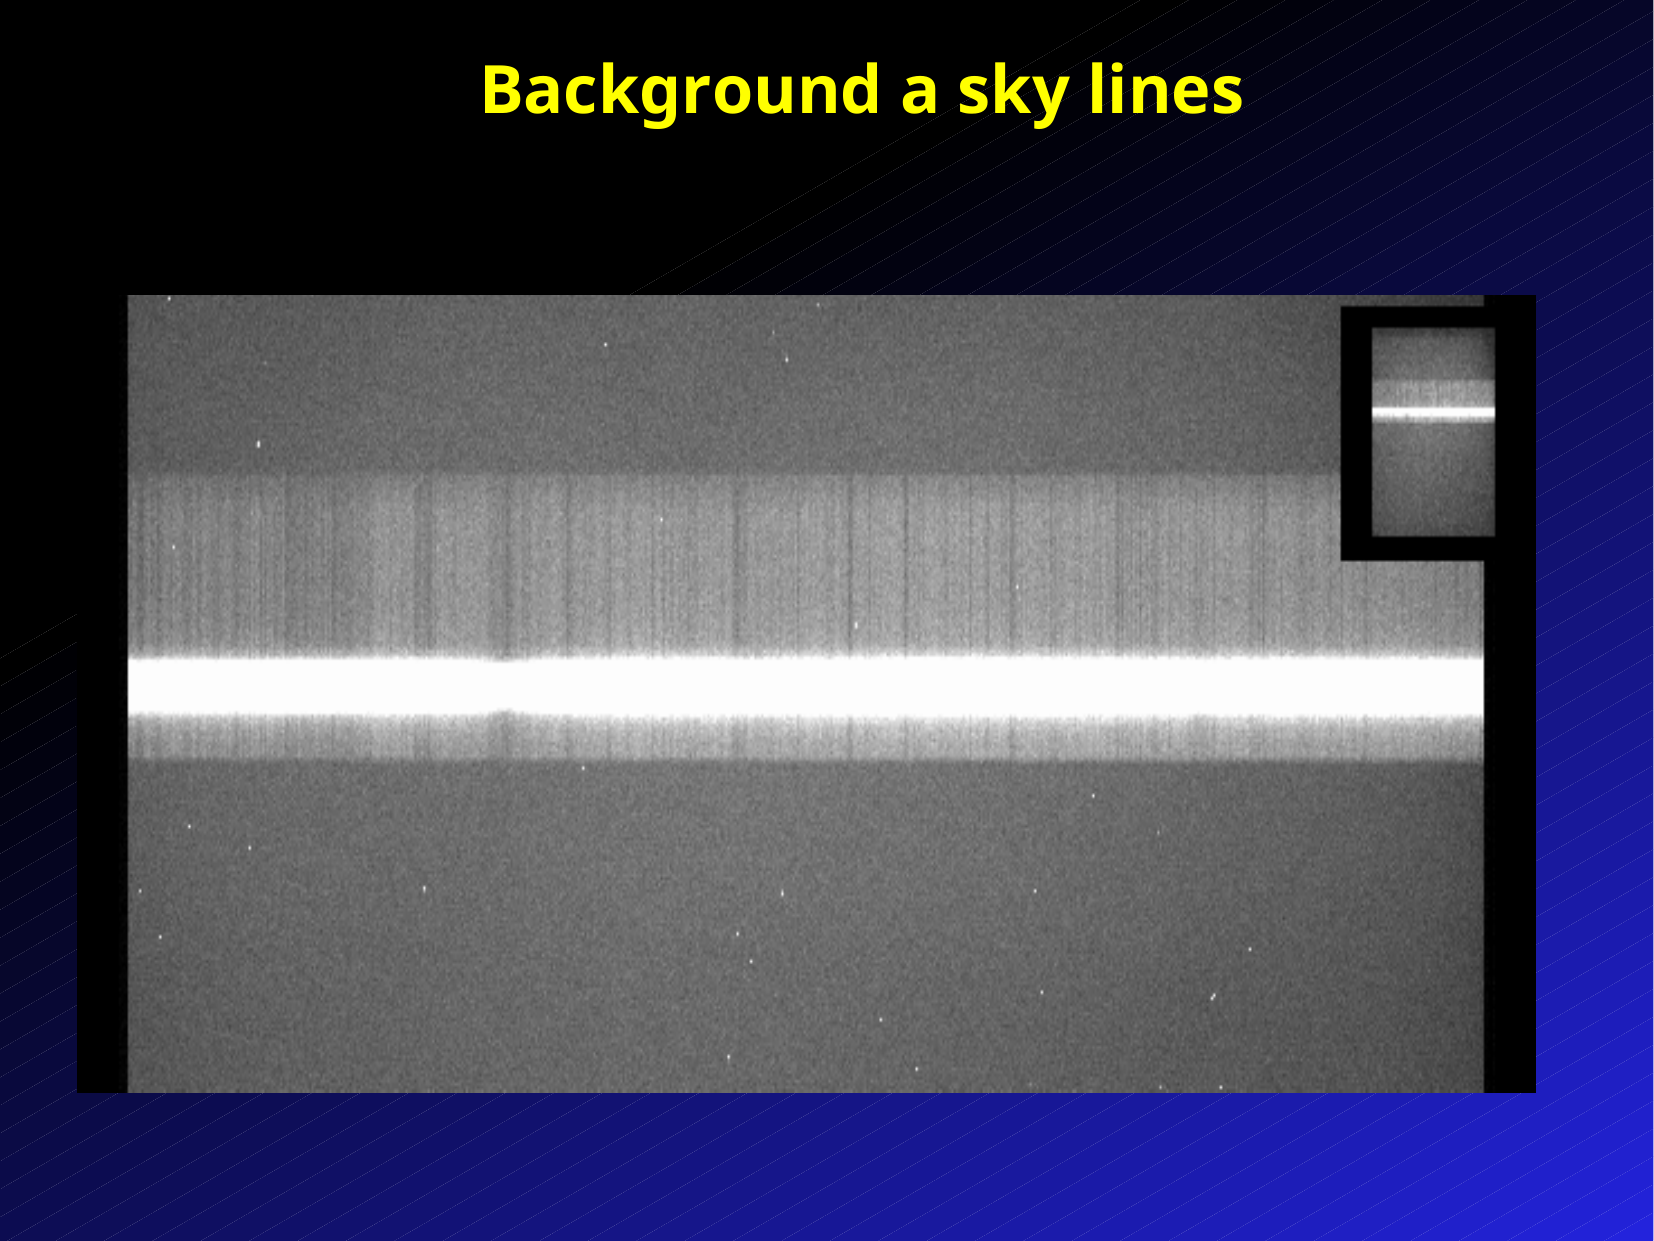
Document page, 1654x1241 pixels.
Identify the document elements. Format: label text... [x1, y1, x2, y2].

picture [77, 295, 1536, 1093]
title Background a sky lines [118, 27, 1607, 148]
